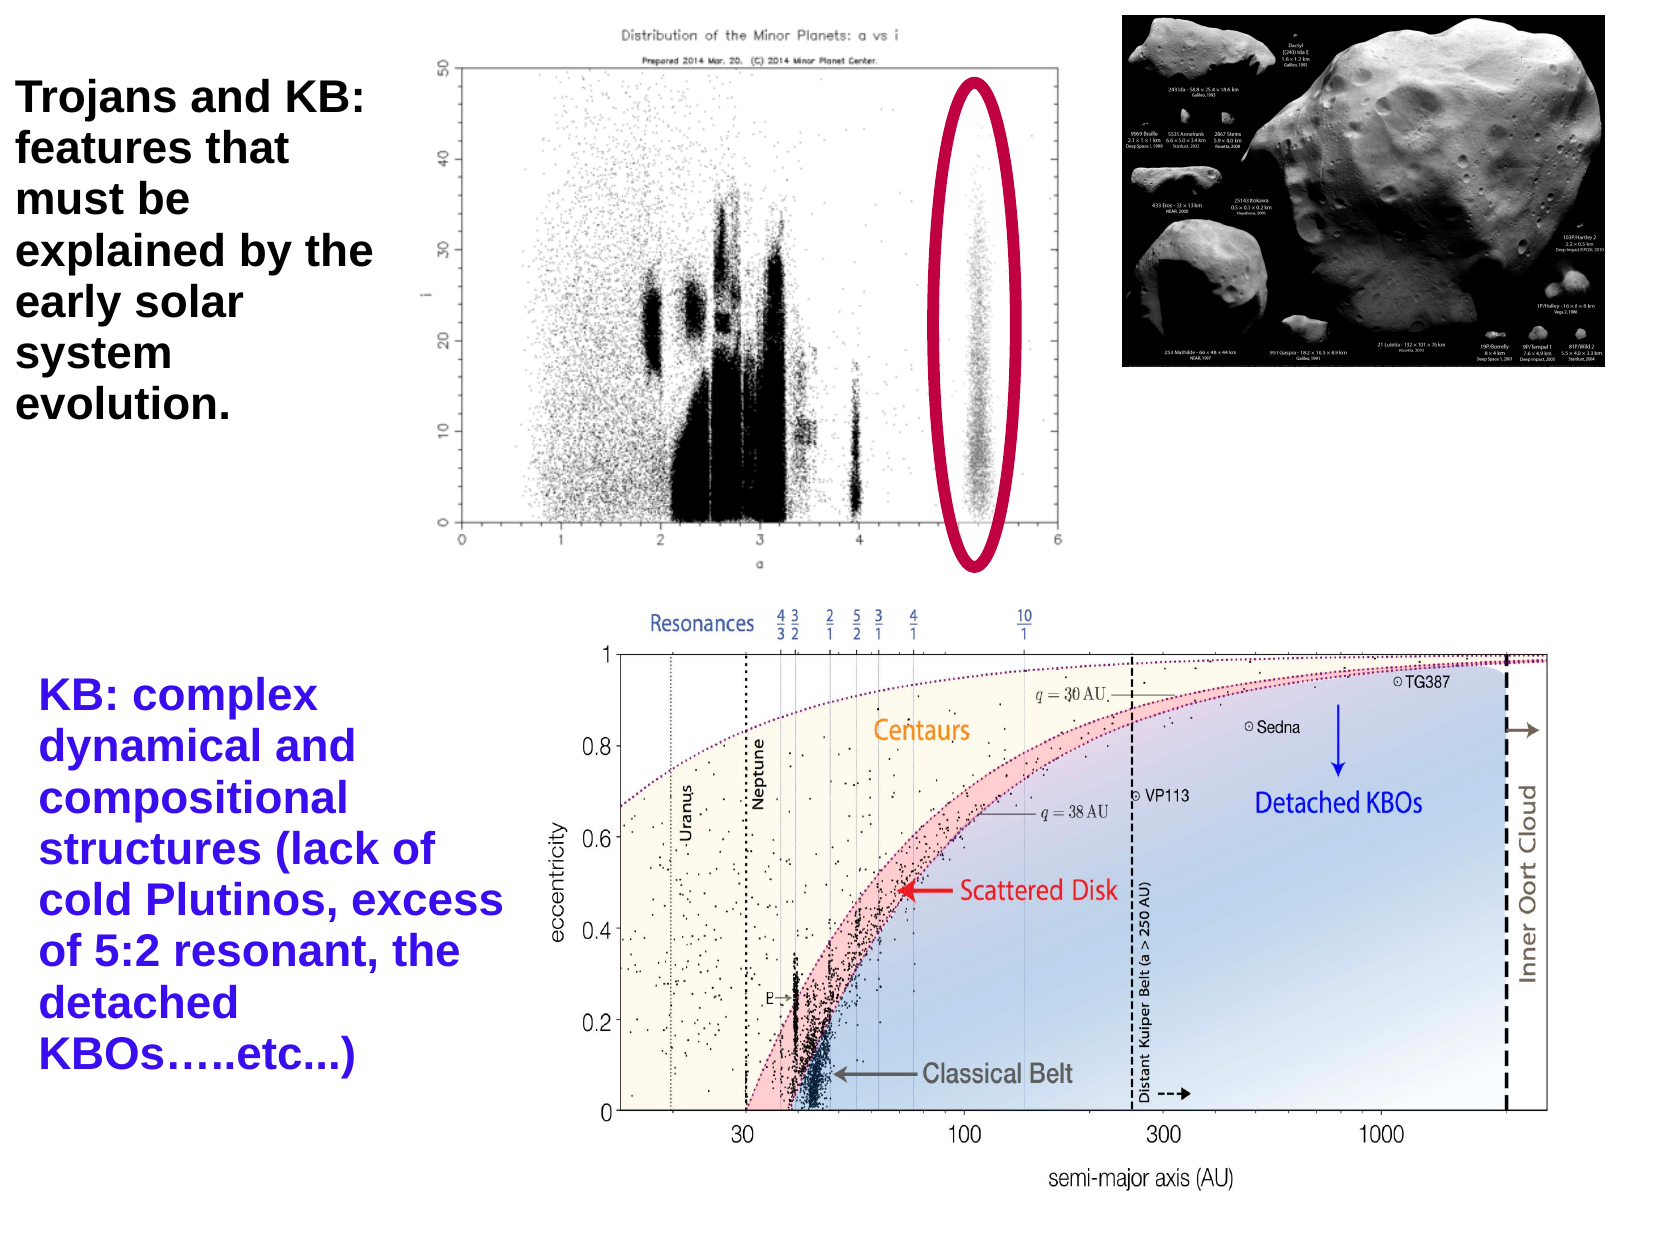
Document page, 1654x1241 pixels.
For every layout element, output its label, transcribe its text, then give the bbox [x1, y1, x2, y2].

text_box KB: complex dynamical and compositional structures (lack of cold Plutinos, excess of 5:2 resonant, the detached KBOs…..etc...) [23, 661, 532, 1087]
picture [409, 11, 1111, 580]
picture [496, 607, 1647, 1217]
text_box Trojans and KB: features that must be explained by the early solar system evolution. [0, 63, 426, 438]
text_box [933, 82, 1016, 567]
picture [1122, 15, 1605, 367]
